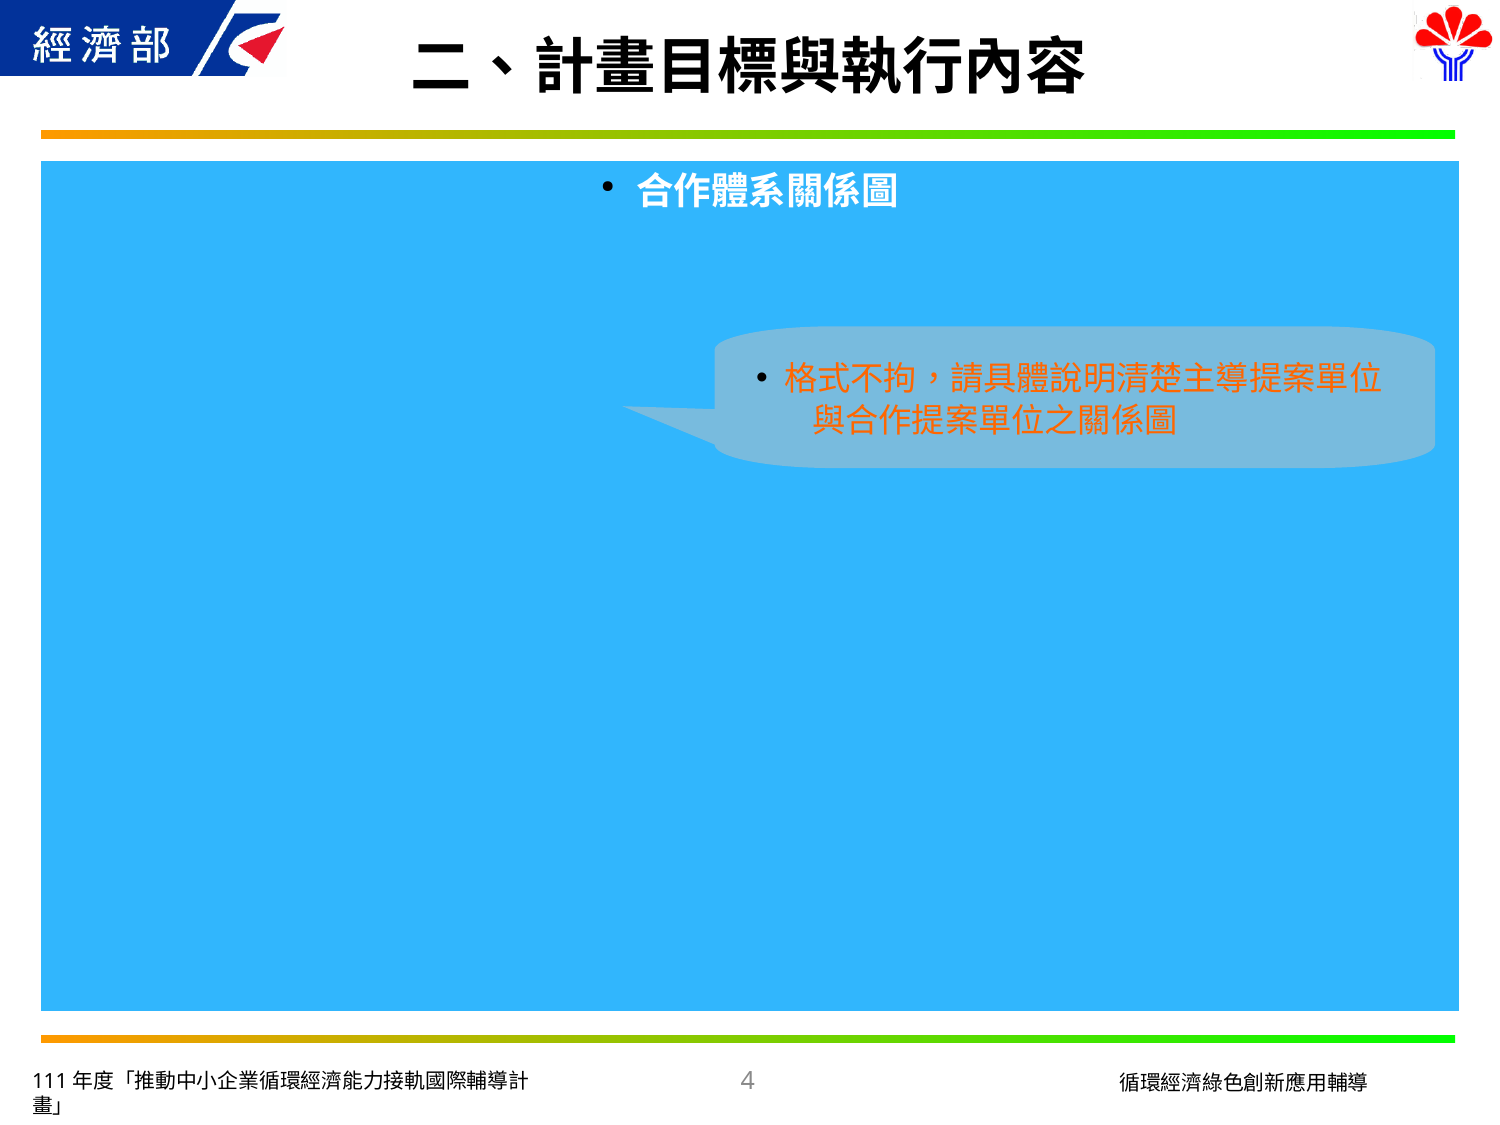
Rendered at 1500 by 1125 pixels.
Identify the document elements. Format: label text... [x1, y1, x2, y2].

text_box 4 [572, 1051, 923, 1112]
table_header 合作體系關係圖 [41, 161, 1459, 237]
table_cell [41, 237, 1459, 1011]
title 二、計畫目標與執行內容 [0, 19, 1497, 109]
text_box 格式不拘，請具體說明清楚主導提案單位與合作提案單位之關係圖 [622, 326, 1436, 469]
